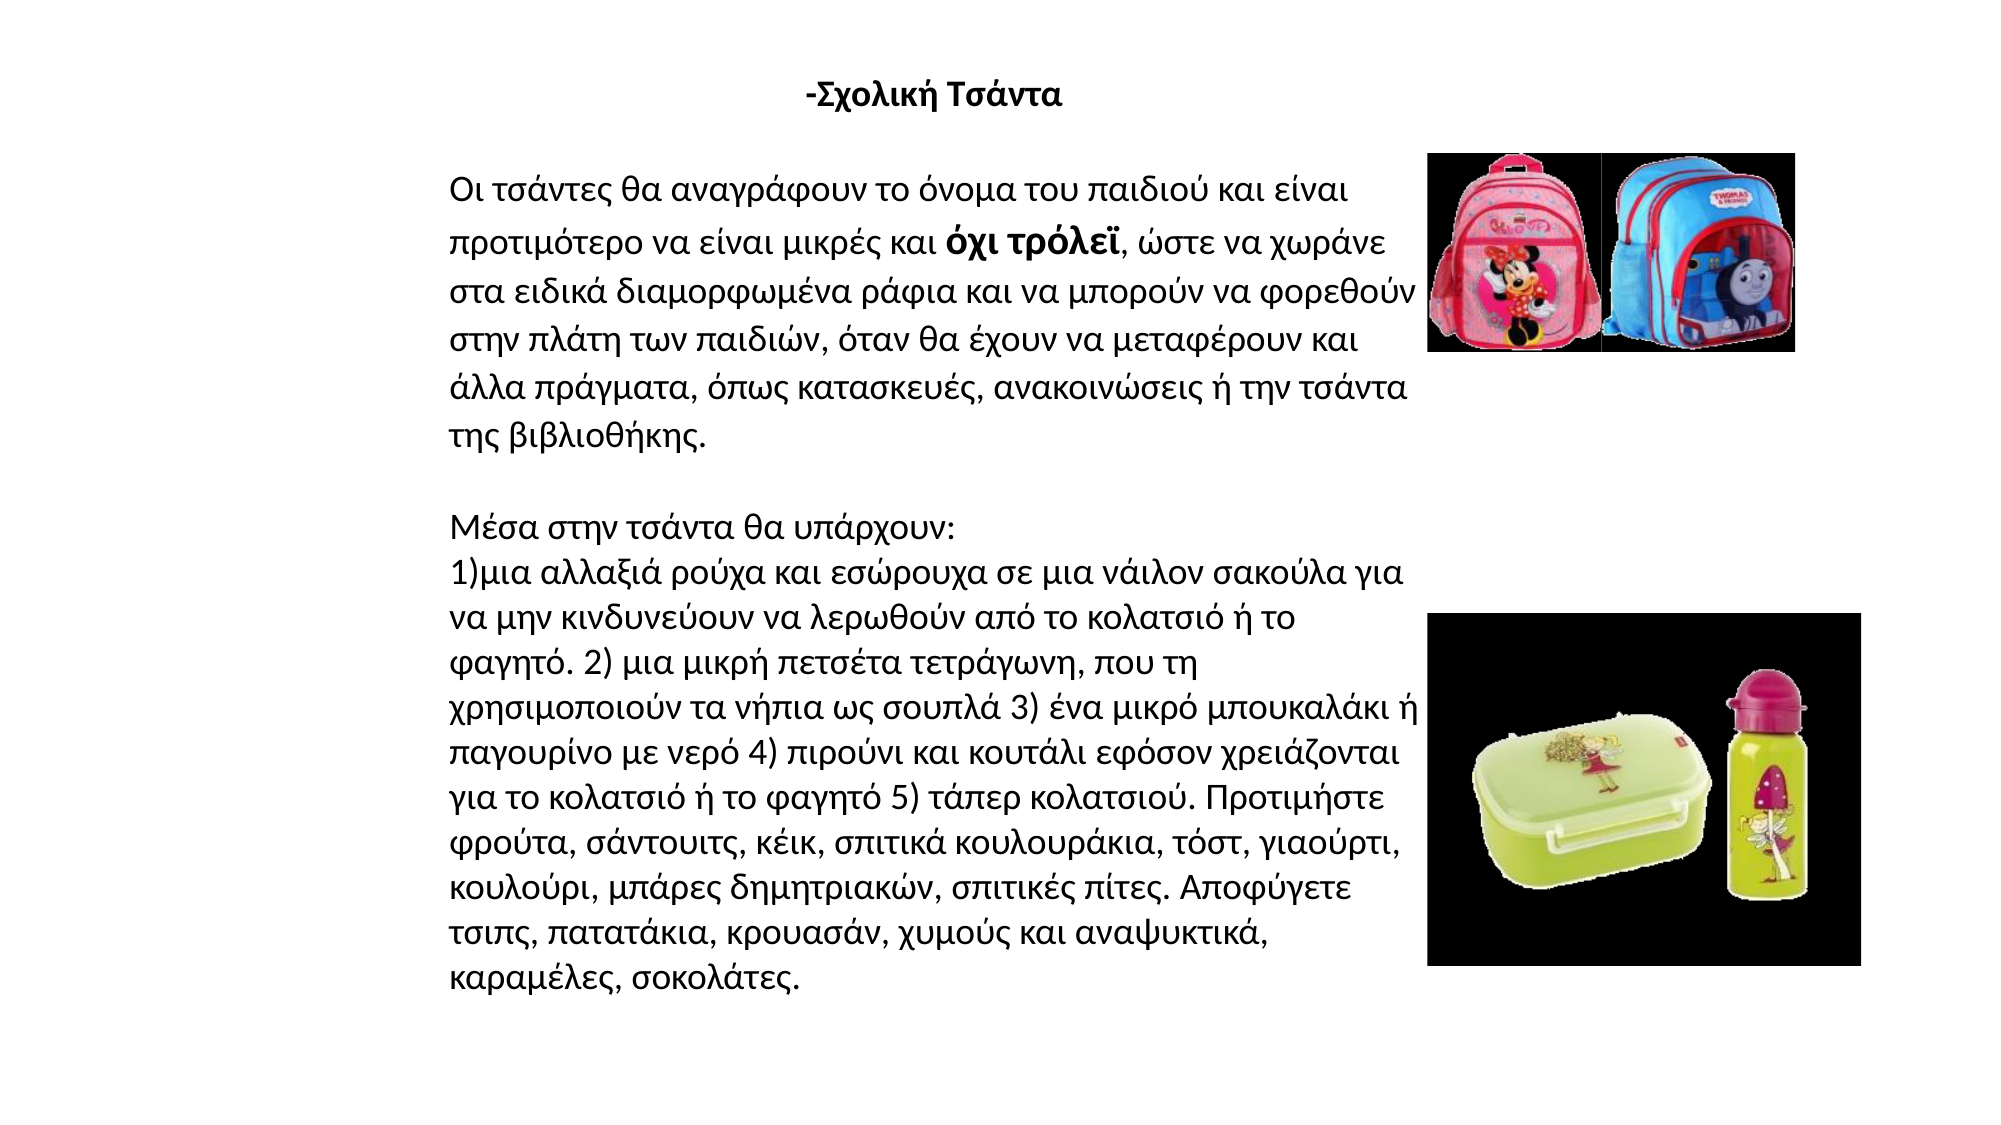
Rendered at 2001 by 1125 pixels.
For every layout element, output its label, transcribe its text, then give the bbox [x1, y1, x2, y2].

picture [1427, 153, 1796, 352]
picture [1427, 613, 1862, 966]
text_box -Σχολική Τσάντα [791, 58, 1078, 121]
text_box Οι τσάντες θα αναγράφουν το όνομα του παιδιού και είναι προτιμότερο να είναι μικρές και όχι τρόλεϊ, ώστε να χωράνε στα ειδικά διαμορφωμένα ράφια και να μπορούν να φορεθούν στην πλάτη των παιδιών, όταν θα έχουν να μεταφέρουν και άλλα πράγματα, όπως κατασκευές, ανακοινώσεις ή την τσάντα της βιβλιοθήκης. Μέσα στην τσάντα θα υπάρχουν: 1)μια αλλαξιά ρούχα και εσώρουχα σε μια νάιλον σακούλα για να μην κινδυνεύουν να λερωθούν από το κολατσιό ή το φαγητό. 2) μια μικρή πετσέτα τετράγωνη, που τη χρησιμοποιούν τα νήπια ως σουπλά 3) ένα μικρό μπουκαλάκι ή παγουρίνο με νερό 4) πιρούνι και κουτάλι εφόσον χρειάζονται για το κολατσιό ή το φαγητό 5) τάπερ κολατσιού. Προτιμήστε φρούτα, σάντουιτς, κέικ, σπιτικά κουλουράκια, τόστ, γιαούρτι, κουλούρι, μπάρες δημητριακών, σπιτικές πίτες. Αποφύγετε τσιπς, πατατάκια, κρουασάν, χυμούς και αναψυκτικά, καραμέλες, σοκολάτες. [434, 154, 1434, 1005]
